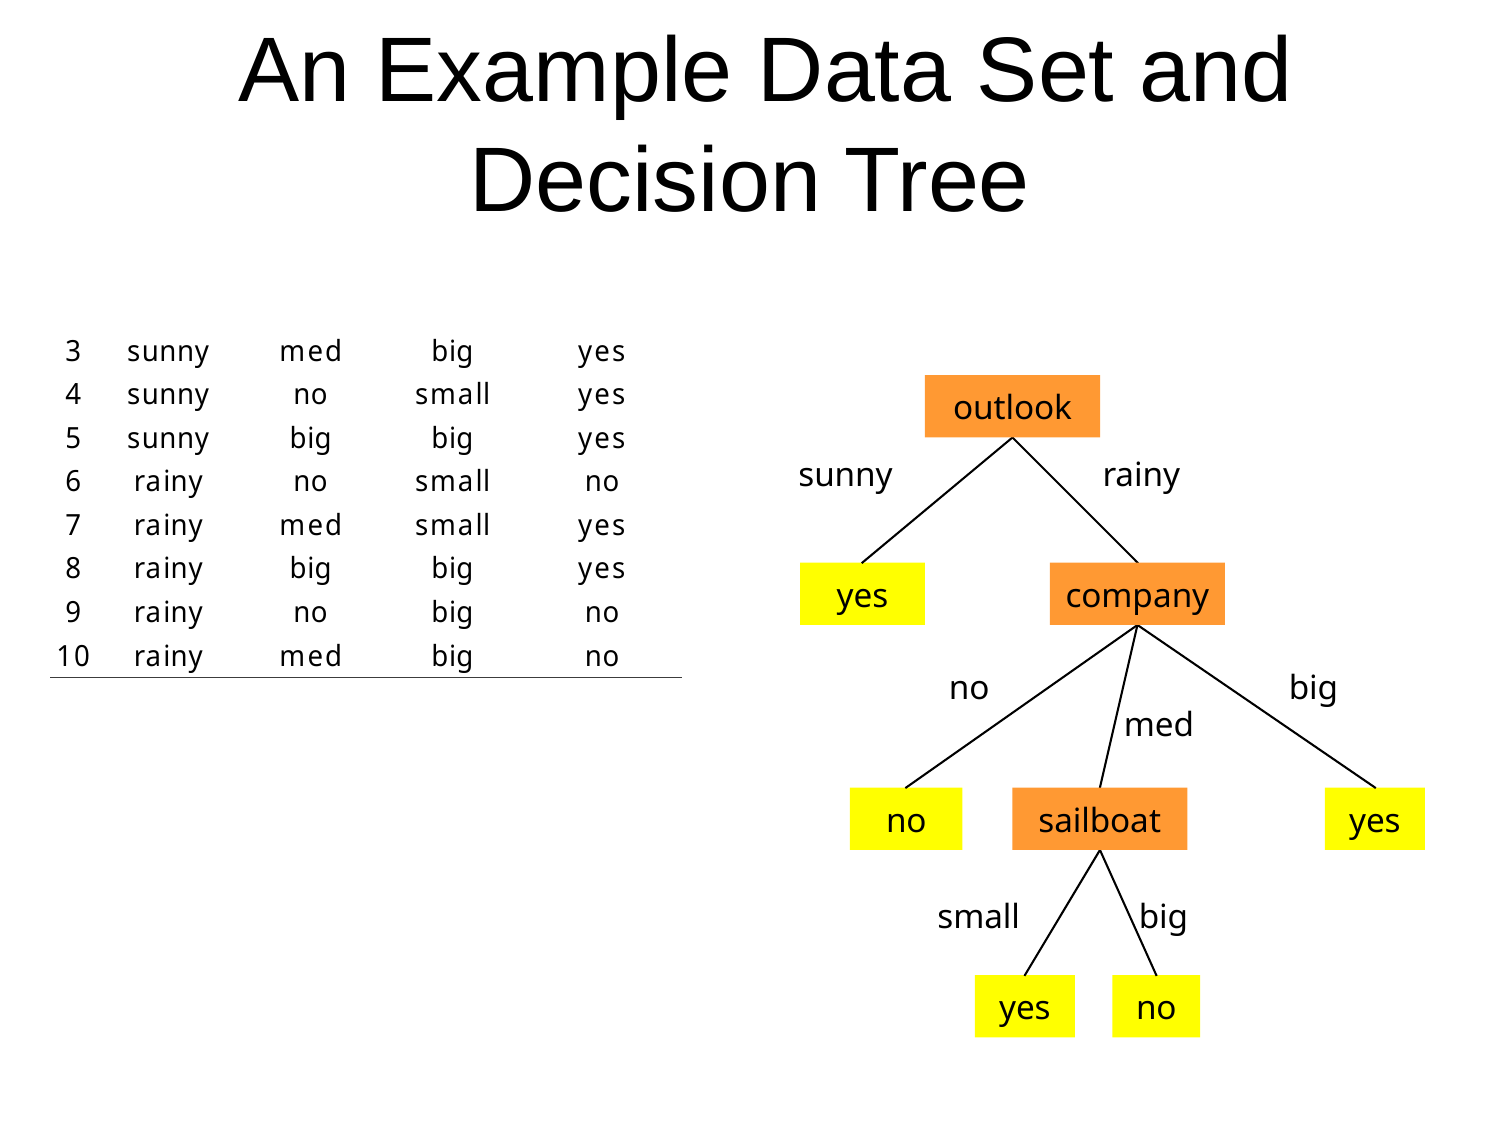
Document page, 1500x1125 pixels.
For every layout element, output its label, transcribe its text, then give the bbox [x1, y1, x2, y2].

text_box no [849, 787, 963, 850]
text_box sailboat [1012, 787, 1188, 850]
text_box no [934, 658, 1005, 714]
chart [50, 328, 684, 854]
title An Example Data Set and Decision Tree [24, 2, 1476, 238]
text_box big [1123, 887, 1204, 943]
text_box sunny [783, 445, 908, 502]
text_box yes [974, 975, 1075, 1038]
text_box company [1049, 562, 1225, 625]
text_box no [1112, 975, 1201, 1038]
text_box big [1273, 658, 1354, 714]
text_box outlook [924, 375, 1101, 438]
text_box yes [1324, 787, 1425, 850]
text_box yes [800, 562, 925, 625]
text_box med [1109, 695, 1210, 752]
text_box rainy [1087, 445, 1196, 502]
text_box small [922, 887, 1035, 943]
